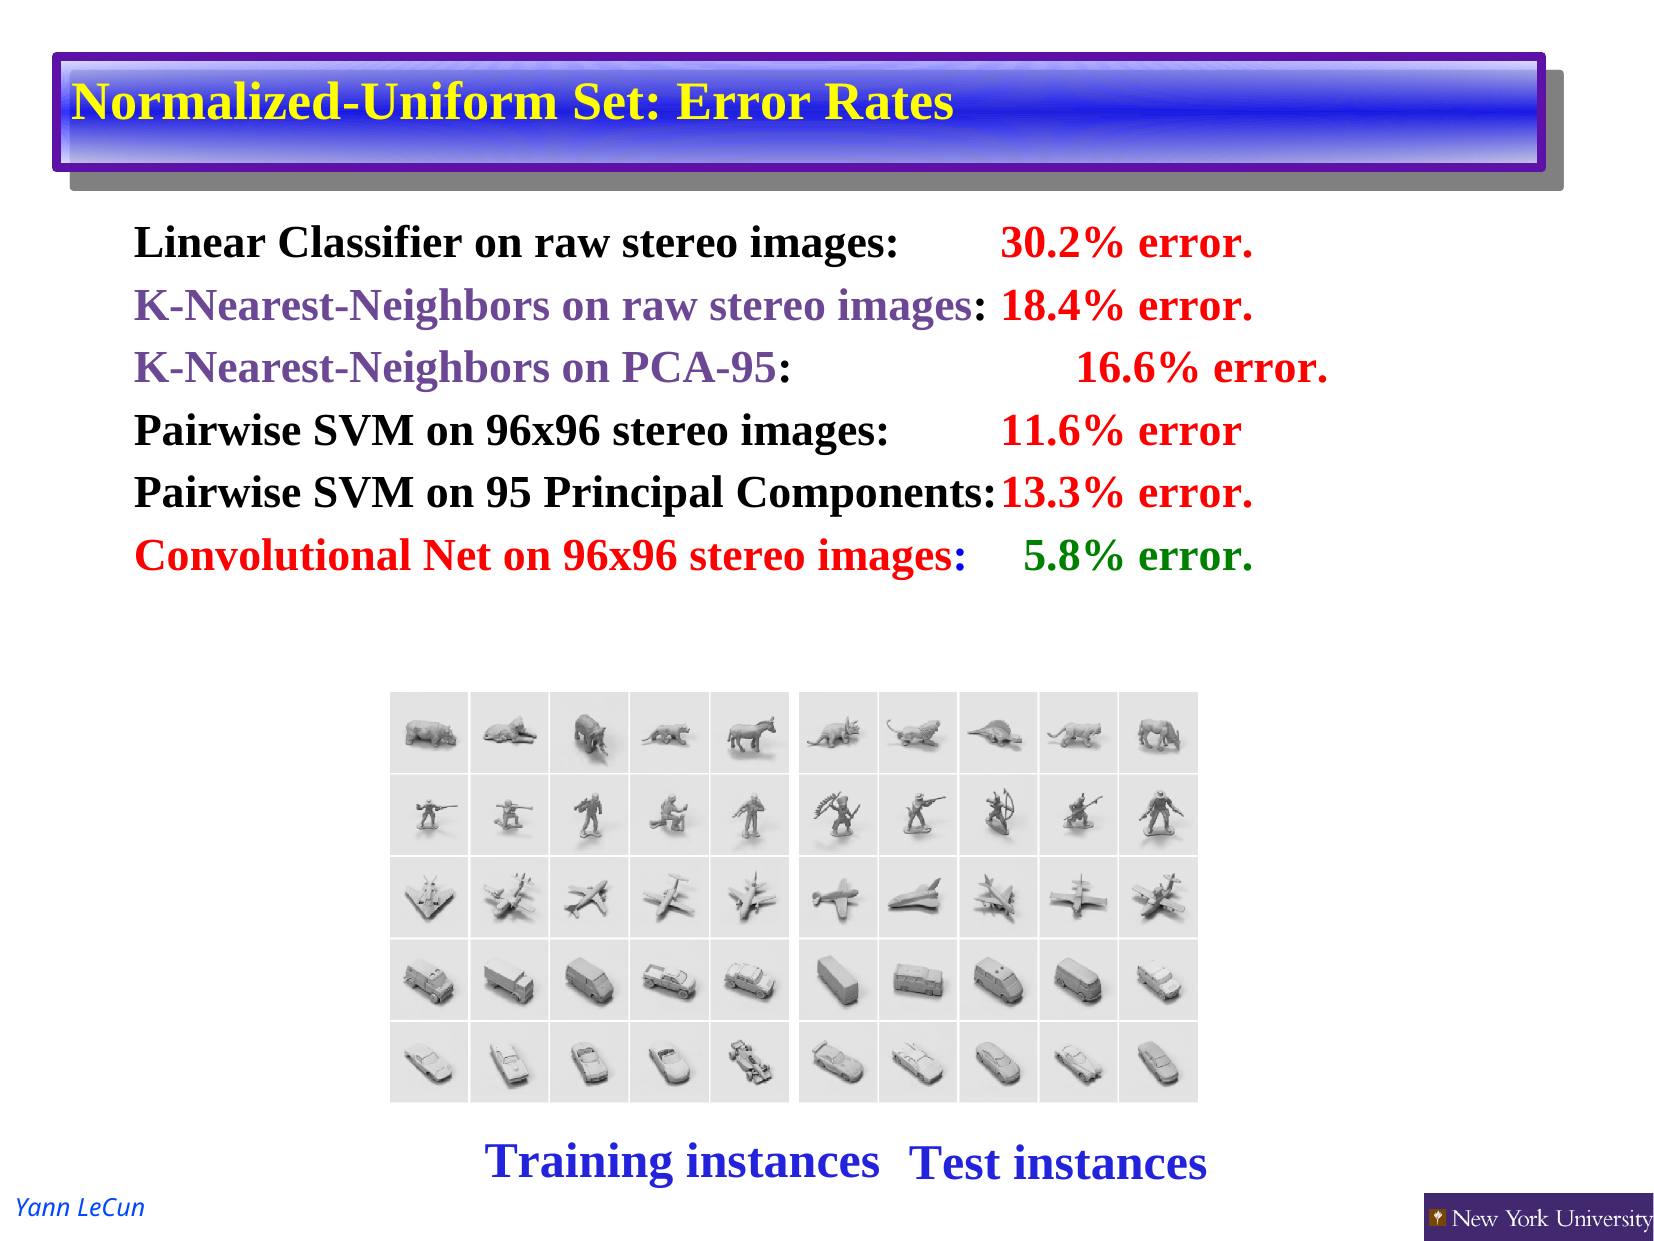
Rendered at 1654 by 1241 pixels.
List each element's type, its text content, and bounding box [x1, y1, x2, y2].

text_box Training instances [454, 1103, 911, 1238]
text_box Normalized-Uniform Set: Error Rates [56, 56, 1542, 168]
text_box Linear Classifier on raw stereo images: 30.2% error. K-Nearest-Neighbors on raw stereo images: 18.4% error. K-Nearest-Neighbors on PCA-95: 16.6% error. Pairwise SVM on 96x96 stereo images: 11.6% error Pairwise SVM on 95 Principal Components: 13.3% error. Convolutional Net on 96x96 stereo images: 5.8% error. [122, 216, 1487, 828]
picture [1424, 1193, 1654, 1241]
picture [388, 690, 1201, 1107]
text_box Test instances [879, 1105, 1238, 1241]
